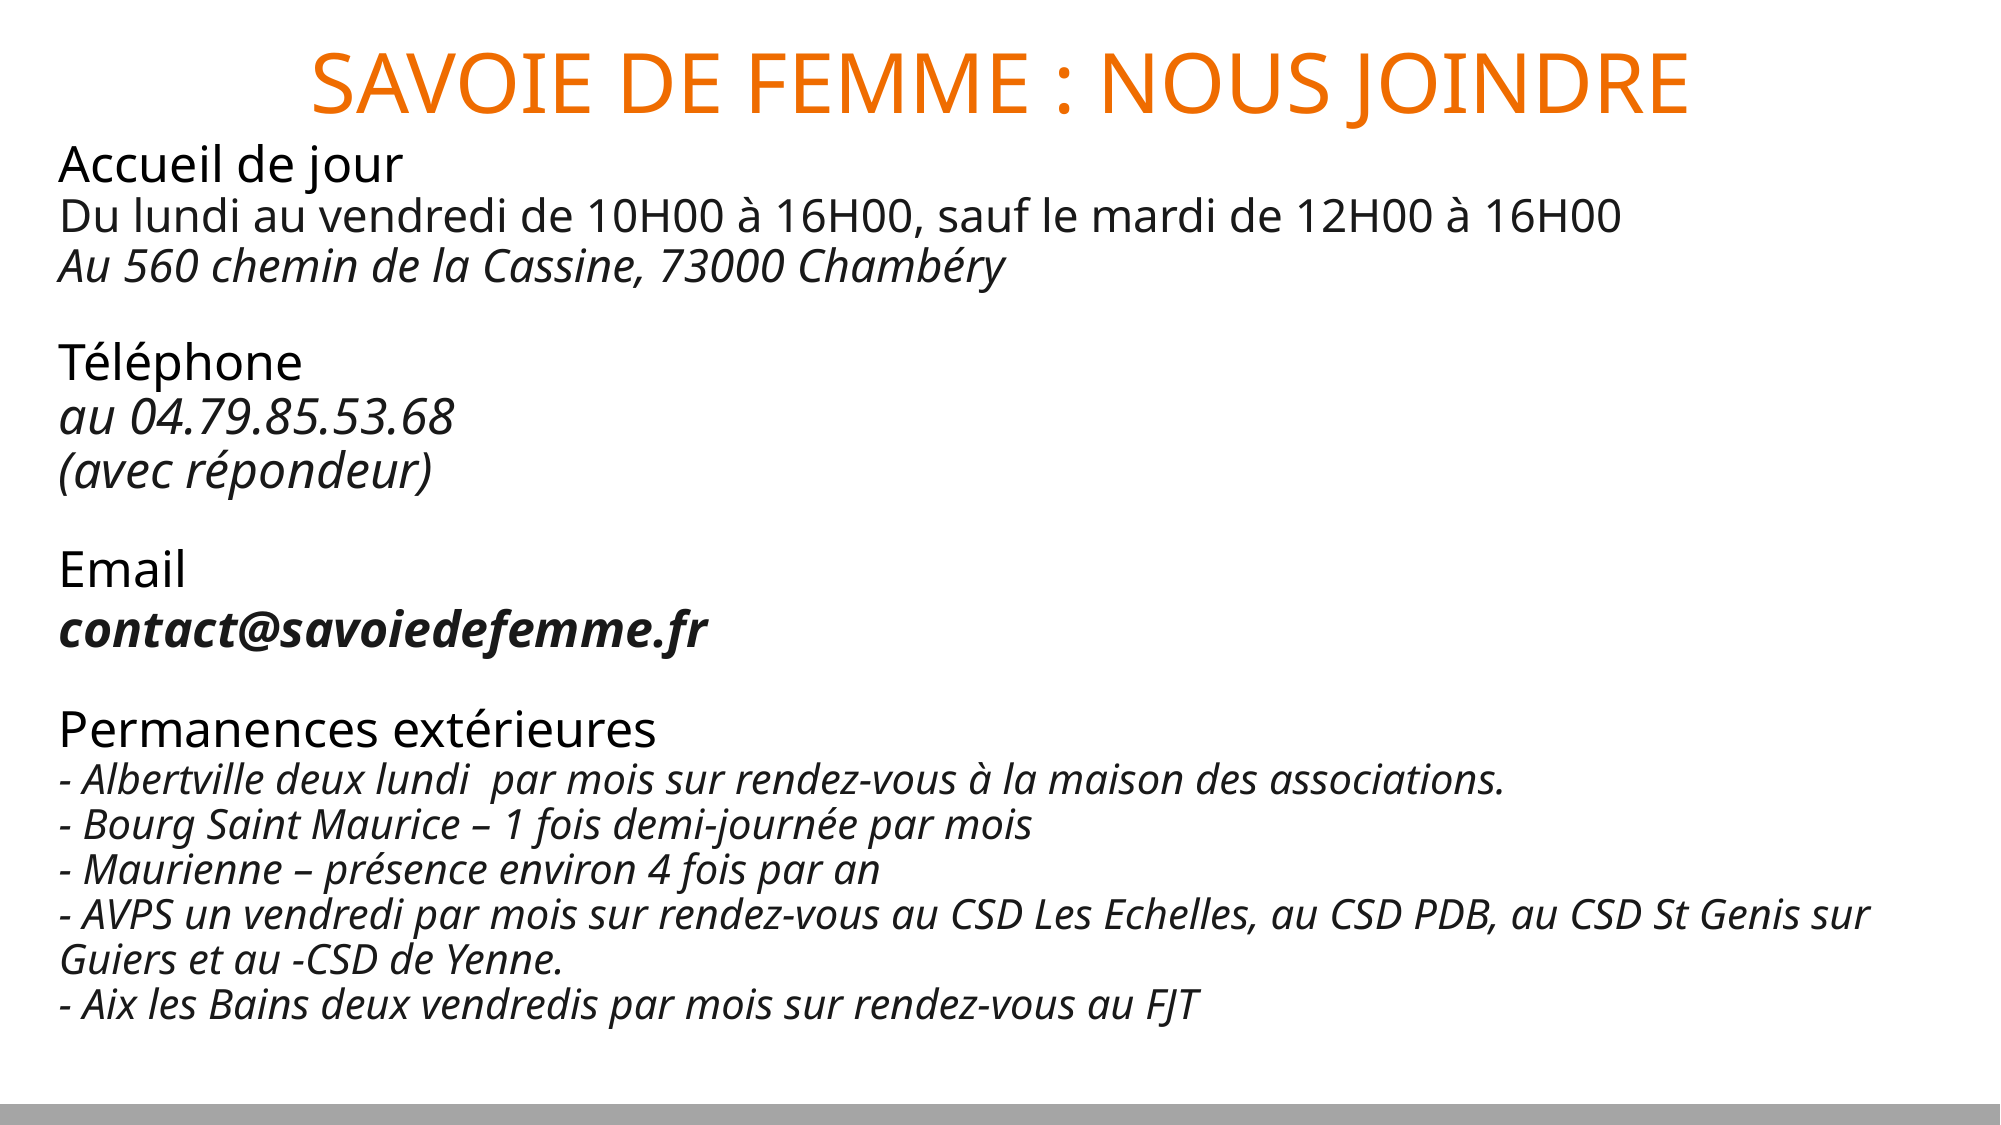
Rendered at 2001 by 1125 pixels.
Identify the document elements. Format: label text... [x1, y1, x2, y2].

title Accueil de jour Du lundi au vendredi de 10H00 à 16H00, sauf le mardi de 12H00 à 16H00 Au 560 chemin de la Cassine, 73000 Chambéry Téléphone au 04.79.85.53.68 (avec répondeur) Email contact@savoiedefemme.fr Permanences extérieures - Albertville deux lundi par mois sur rendez-vous à la maison des associations. - Bourg Saint Maurice – 1 fois demi-journée par mois - Maurienne – présence environ 4 fois par an - AVPS un vendredi par mois sur rendez-vous au CSD Les Echelles, au CSD PDB, au CSD St Genis sur Guiers et au -CSD de Yenne. - Aix les Bains deux vendredis par mois sur rendez-vous au FJT [43, 133, 1908, 1117]
text_box SAVOIE DE FEMME : NOUS JOINDRE [43, 8, 1956, 133]
